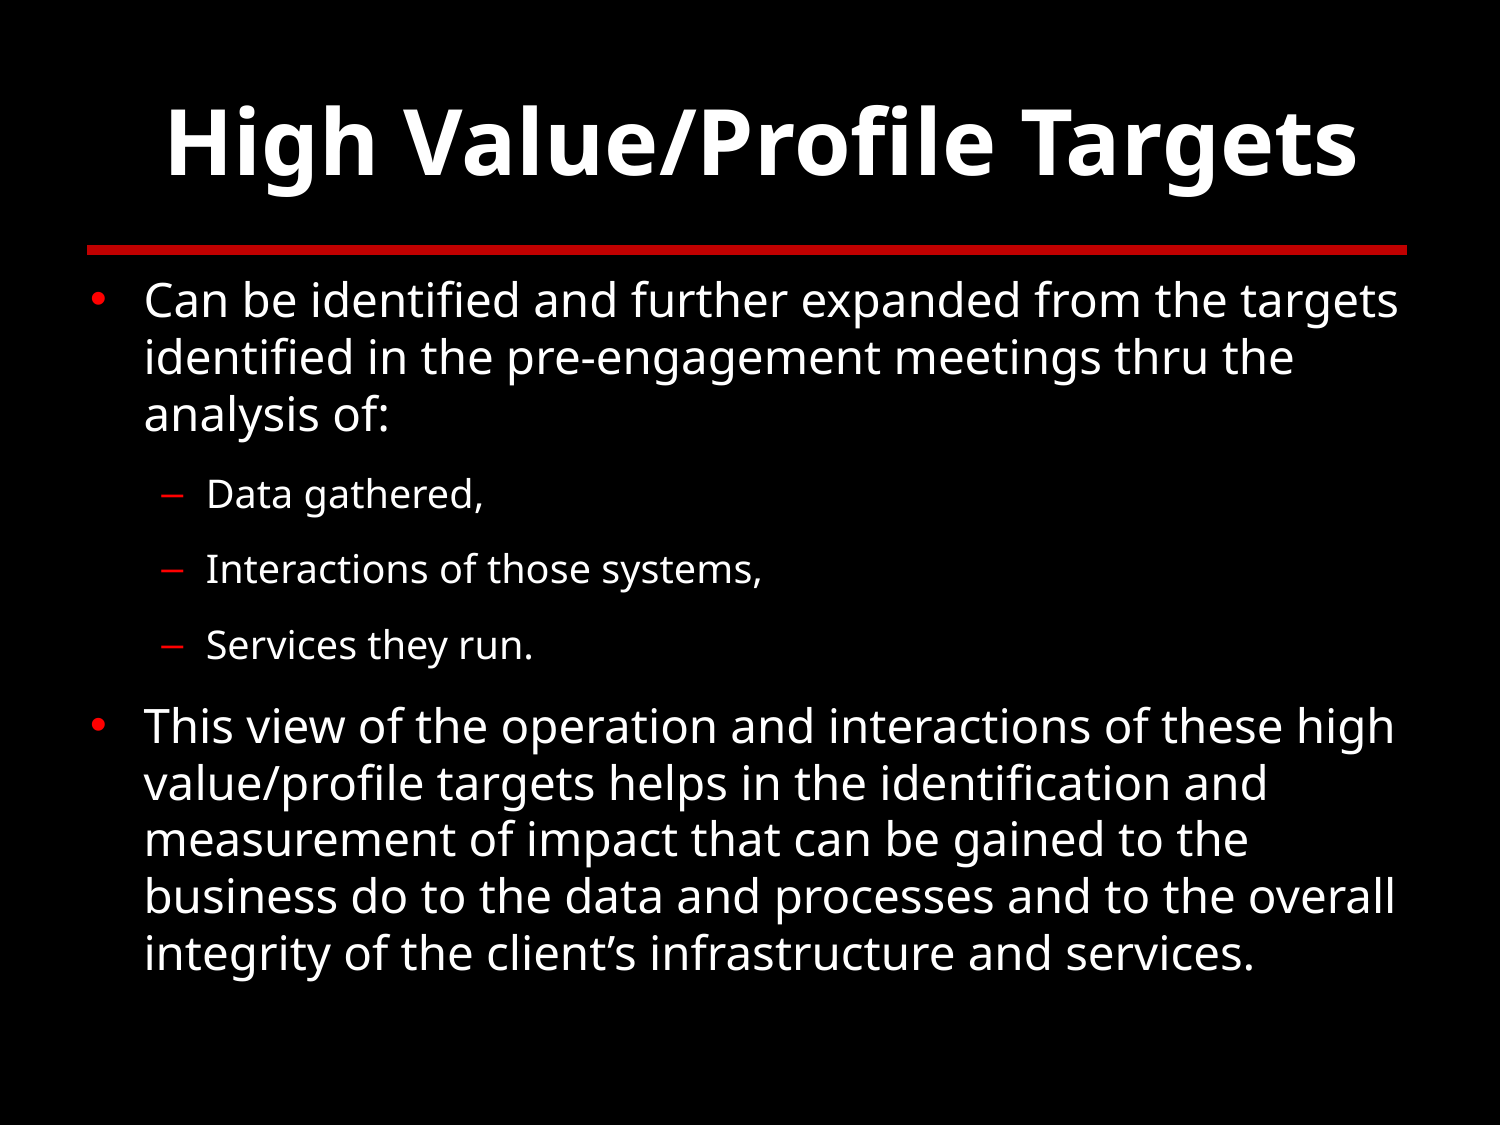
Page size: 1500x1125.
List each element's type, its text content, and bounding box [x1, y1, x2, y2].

list Can be identified and further expanded from the targets identified in the pre-engagement meetings thru the analysis of: Data gathered, Interactions of those systems, Services they run. This view of the operation and interactions of these high value/profile targets helps in the identification and measurement of impact that can be gained to the business do to the data and processes and to the overall integrity of the client’s infrastructure and services. [75, 262, 1425, 1005]
title High Value/Profile Targets [75, 45, 1425, 233]
